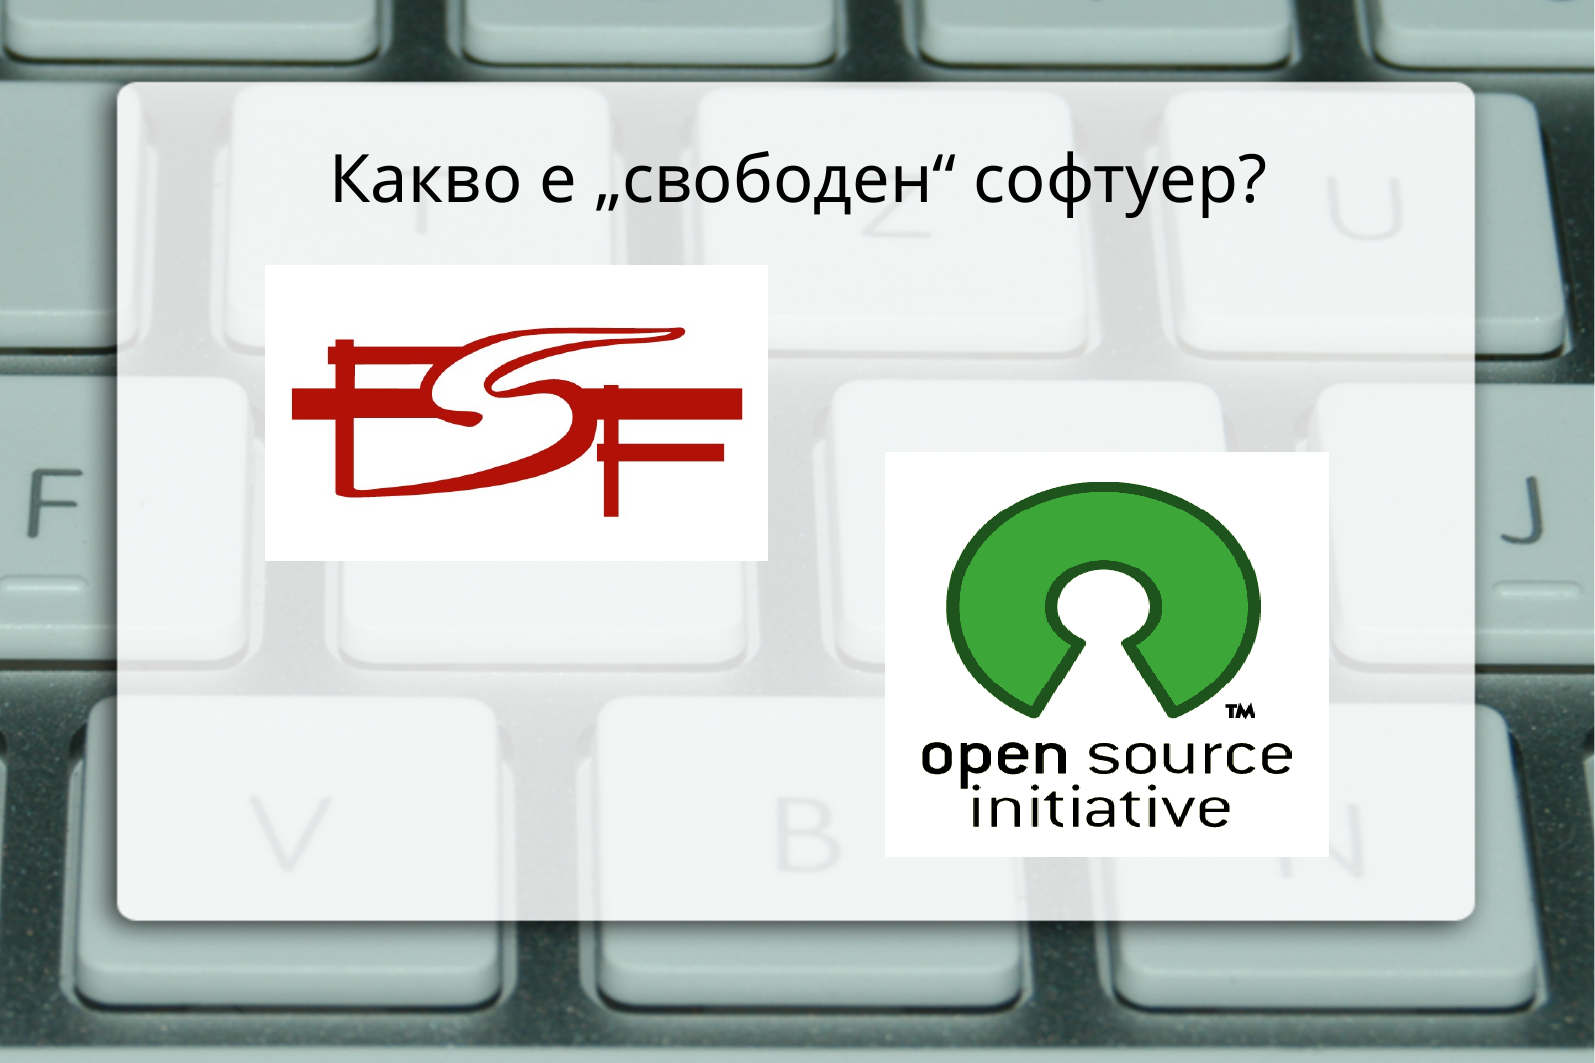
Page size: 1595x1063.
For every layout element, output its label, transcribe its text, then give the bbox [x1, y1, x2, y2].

title Какво е „свободен“ софтуер? [118, 88, 1480, 266]
picture [0, 0, 1595, 1063]
